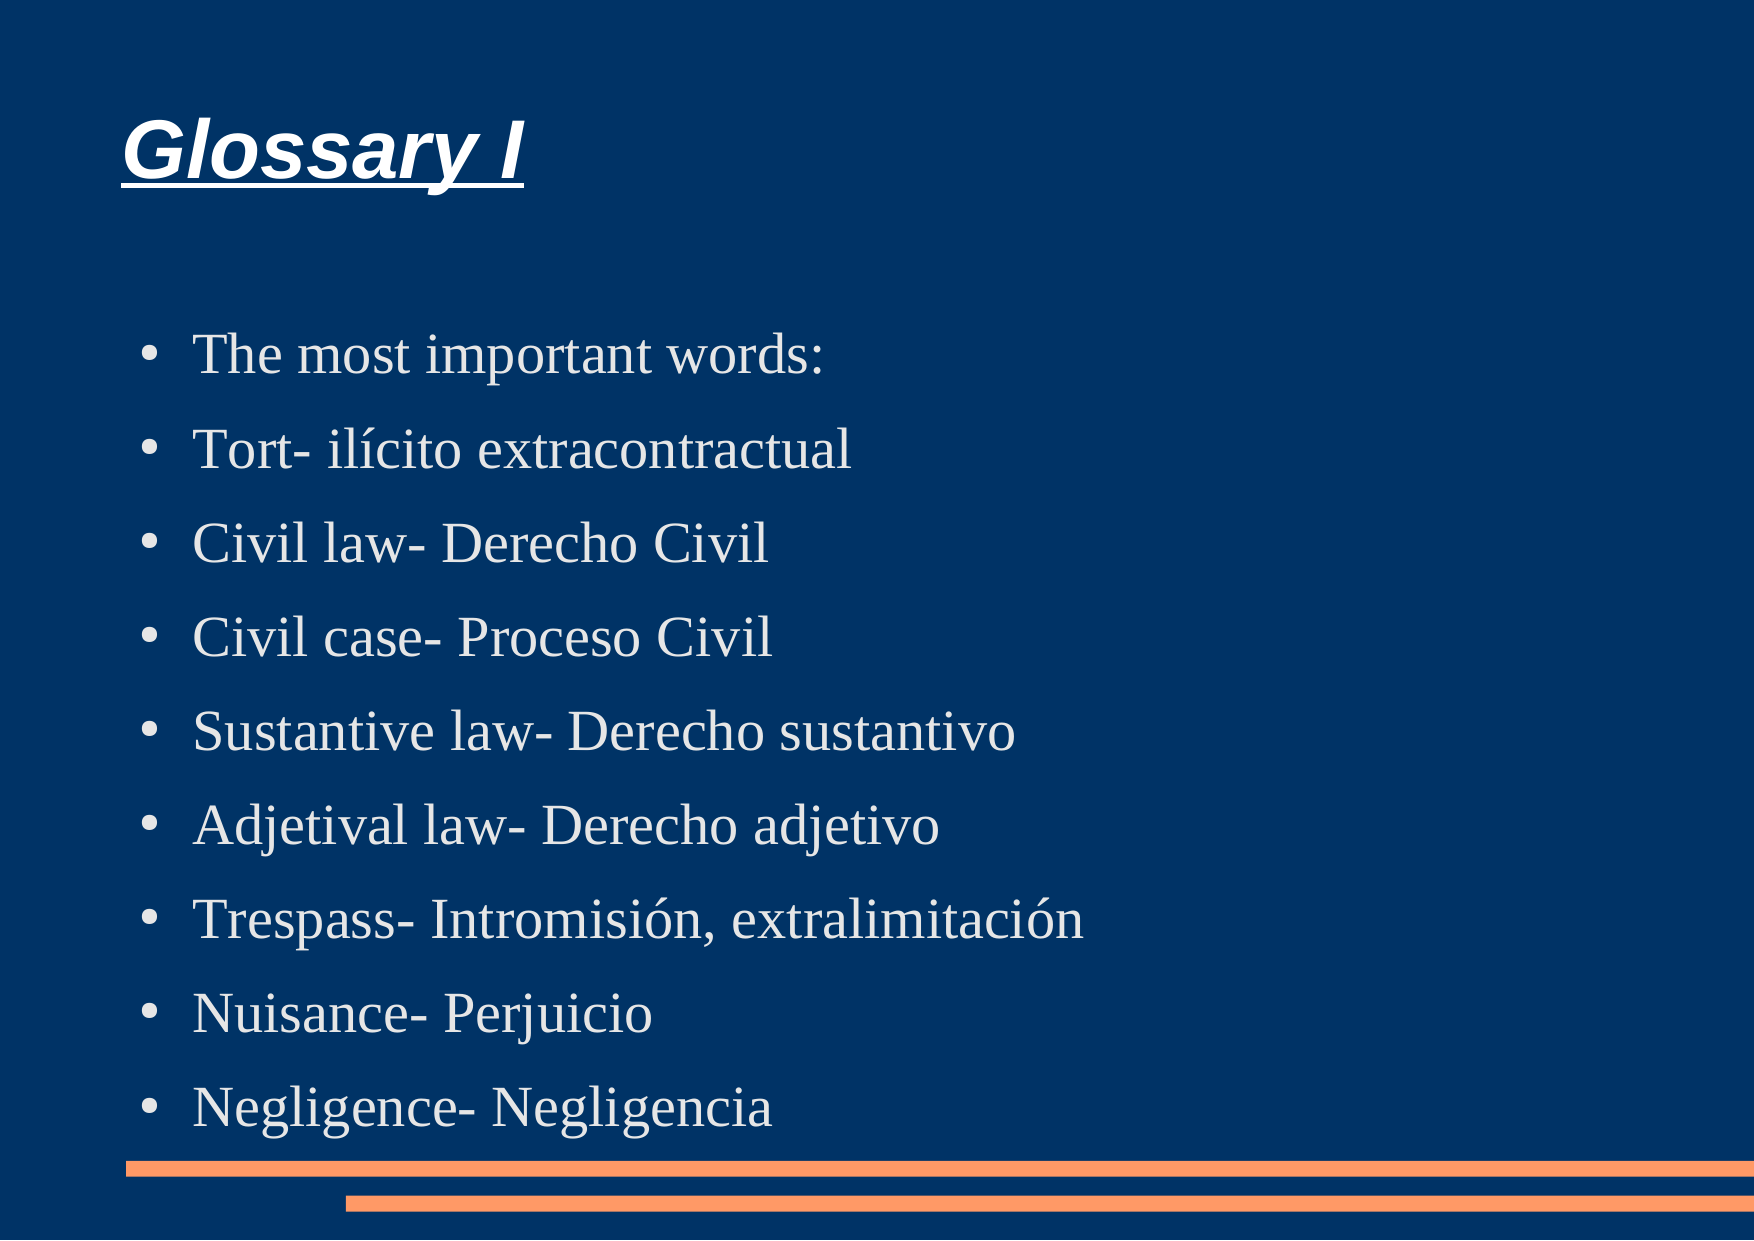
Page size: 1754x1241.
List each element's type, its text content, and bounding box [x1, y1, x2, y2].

list The most important words: Tort- ilícito extracontractual Civil law- Derecho Civil Civil case- Proceso Civil Sustantive law- Derecho sustantivo Adjetival law- Derecho adjetivo Trespass- Intromisión, extralimitación Nuisance- Perjuicio Negligence- Negligencia [121, 322, 1561, 1148]
title Glossary I [121, 53, 1534, 246]
